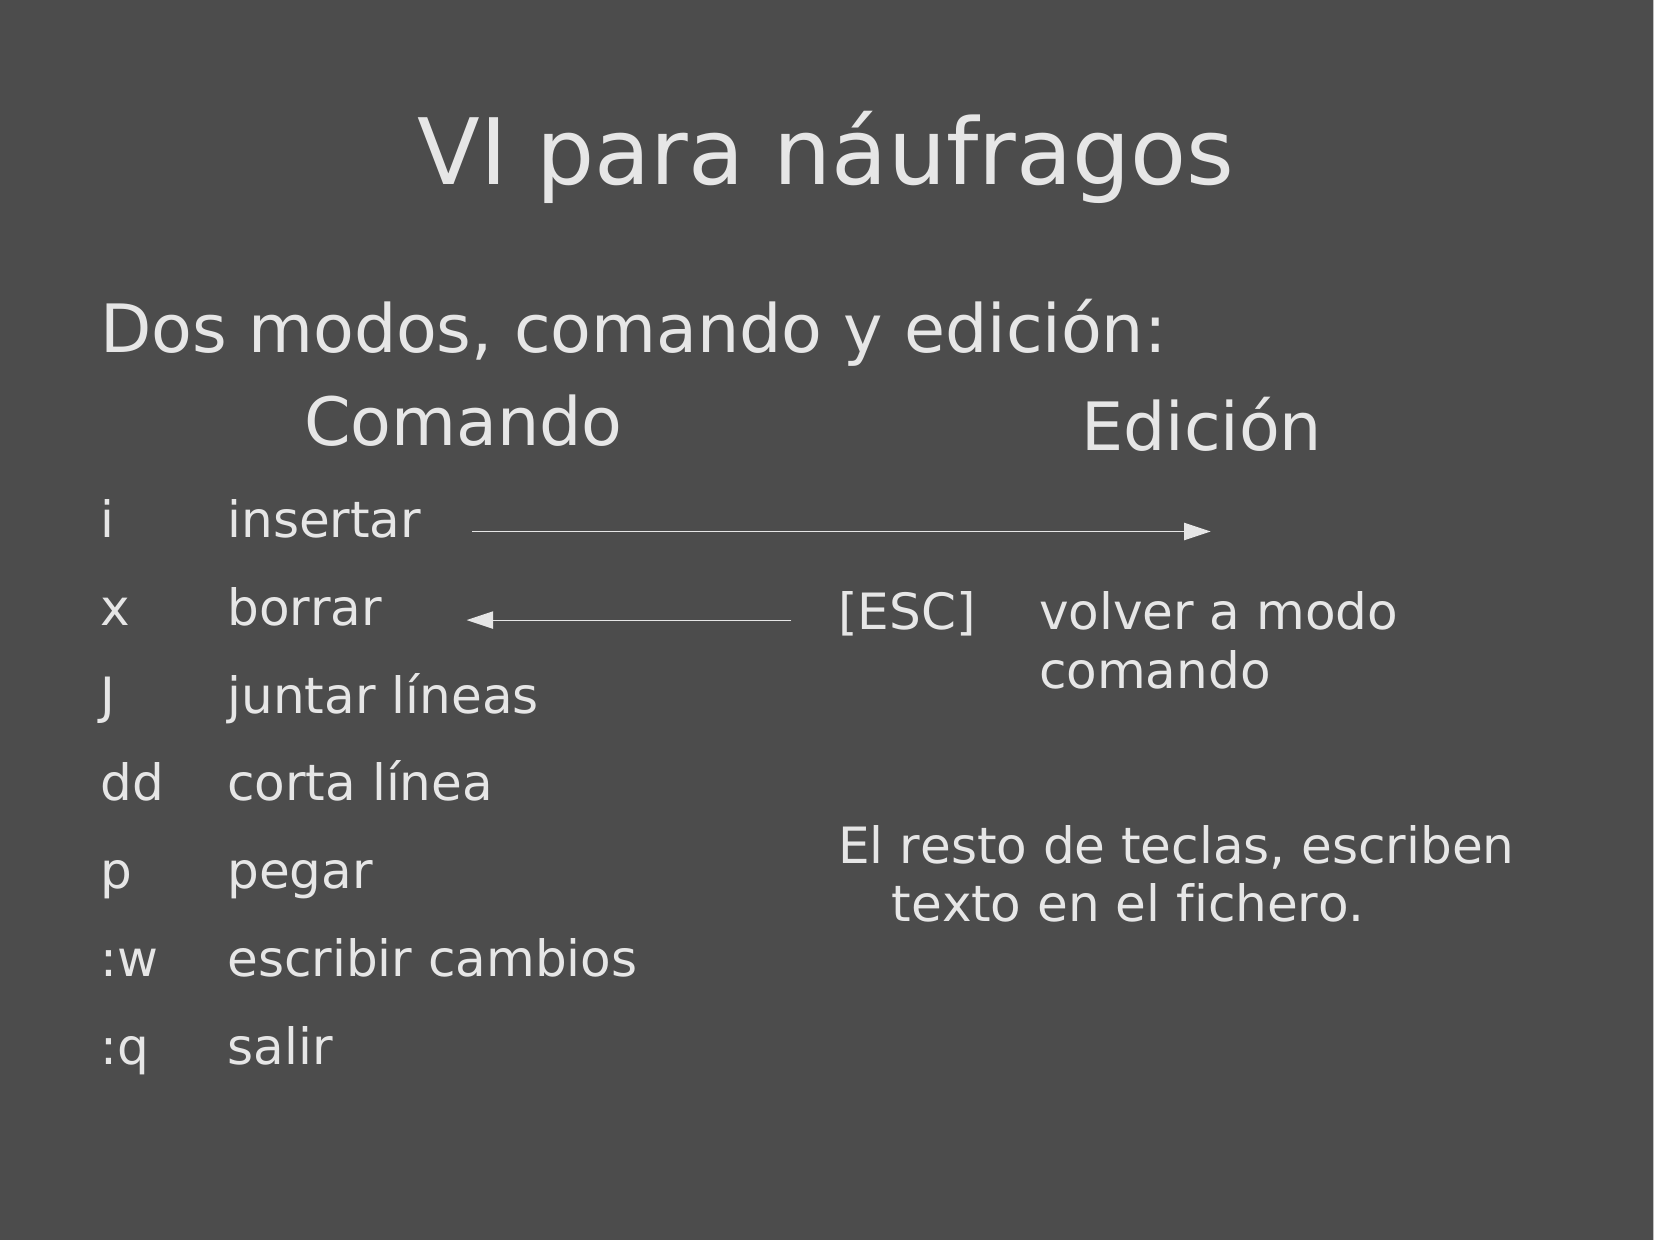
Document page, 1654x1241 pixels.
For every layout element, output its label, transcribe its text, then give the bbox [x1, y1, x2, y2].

list Dos modos, comando y edición: [82, 290, 1571, 1094]
list Edición [ESC] volver a modo comando El resto de teclas, escriben texto en el fichero. [820, 388, 1565, 1099]
list Comando i insertar x borrar J juntar líneas dd corta línea p pegar :w escribir cambios :q salir [82, 383, 827, 1094]
title VI para náufragos [82, 56, 1571, 250]
